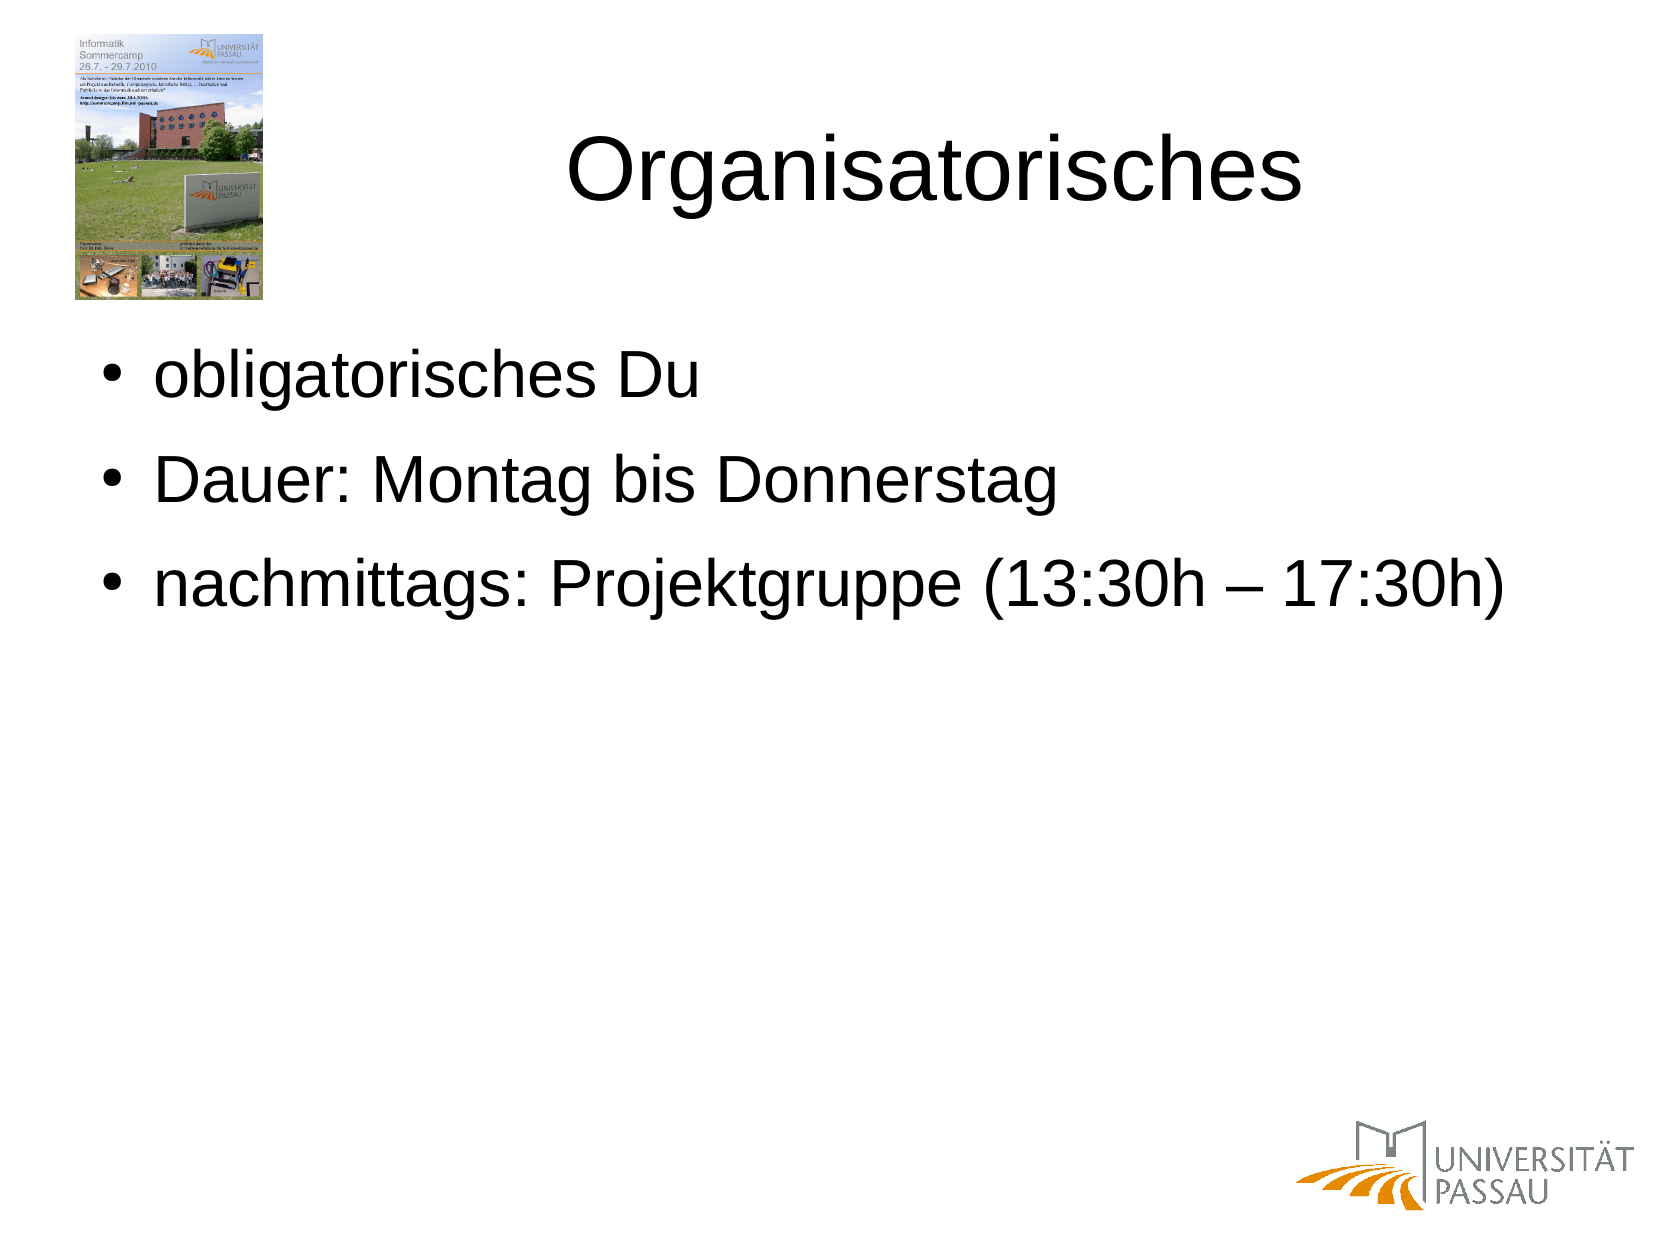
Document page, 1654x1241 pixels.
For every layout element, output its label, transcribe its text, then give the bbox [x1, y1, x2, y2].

list obligatorisches Du Dauer: Montag bis Donnerstag nachmittags: Projektgruppe (13:30h – 17:30h) [82, 337, 1571, 1088]
title Organisatorisches [300, 37, 1571, 301]
picture [75, 34, 263, 300]
picture [1295, 1120, 1634, 1211]
